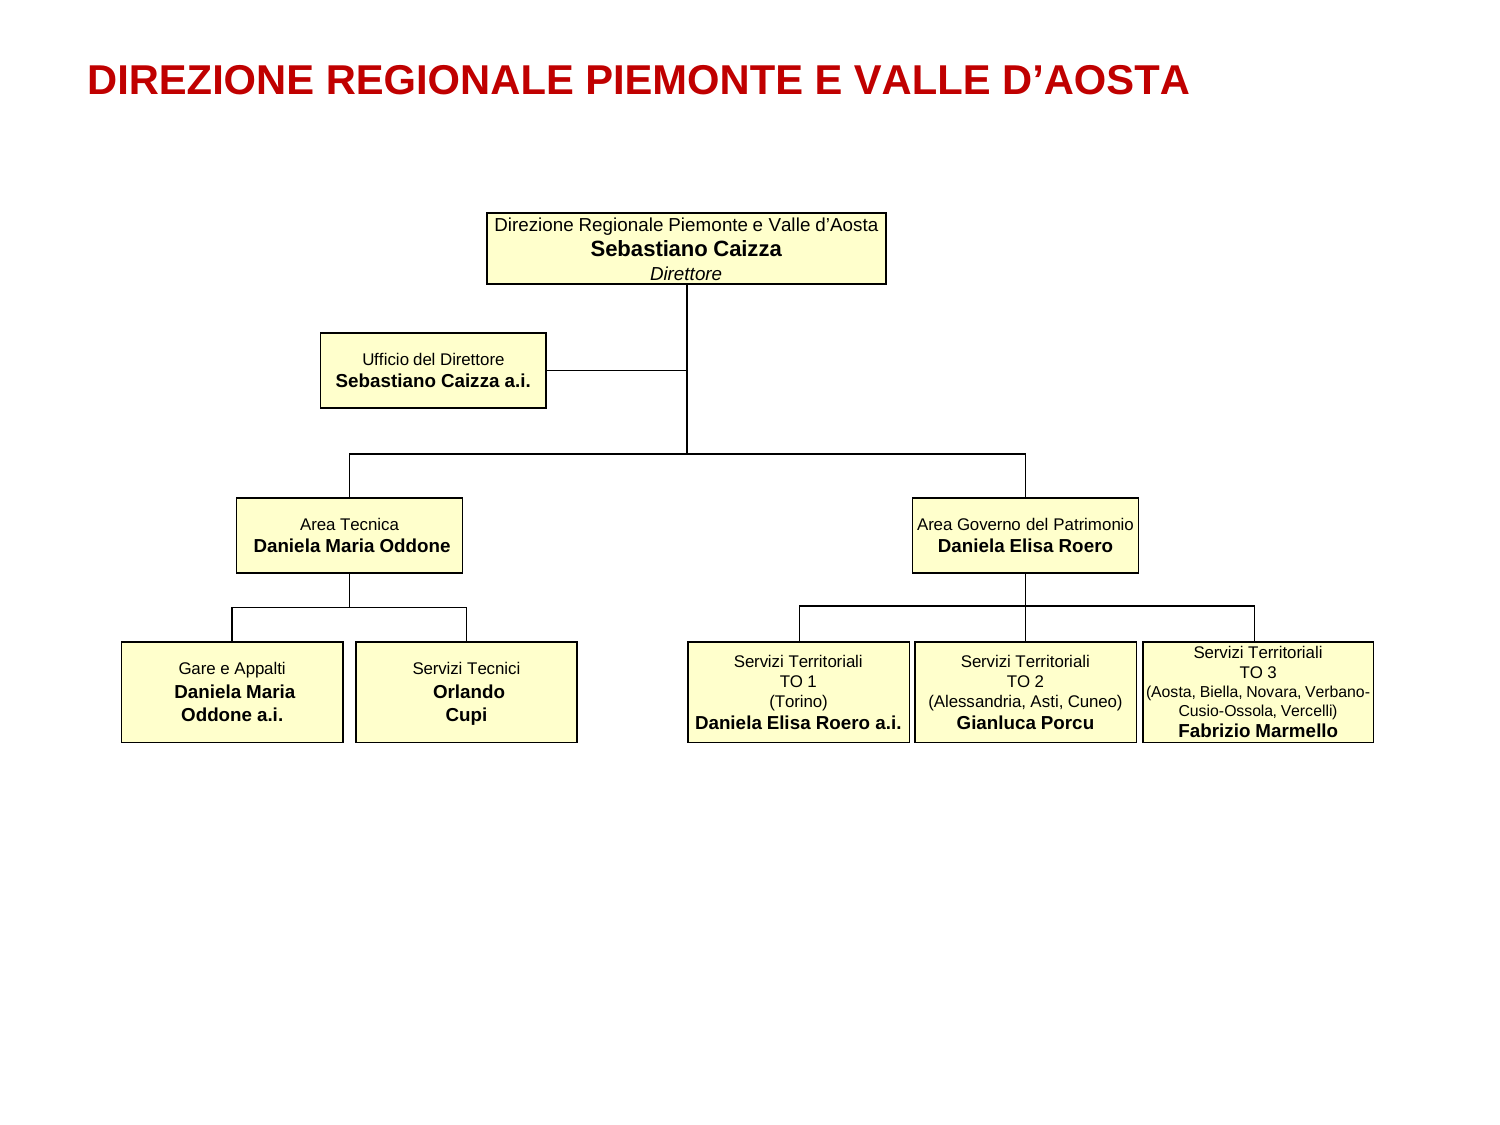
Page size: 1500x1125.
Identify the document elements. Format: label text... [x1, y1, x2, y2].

text_box DIREZIONE REGIONALE PIEMONTE E VALLE D’AOSTA [72, 45, 1462, 128]
picture [120, 207, 1380, 754]
